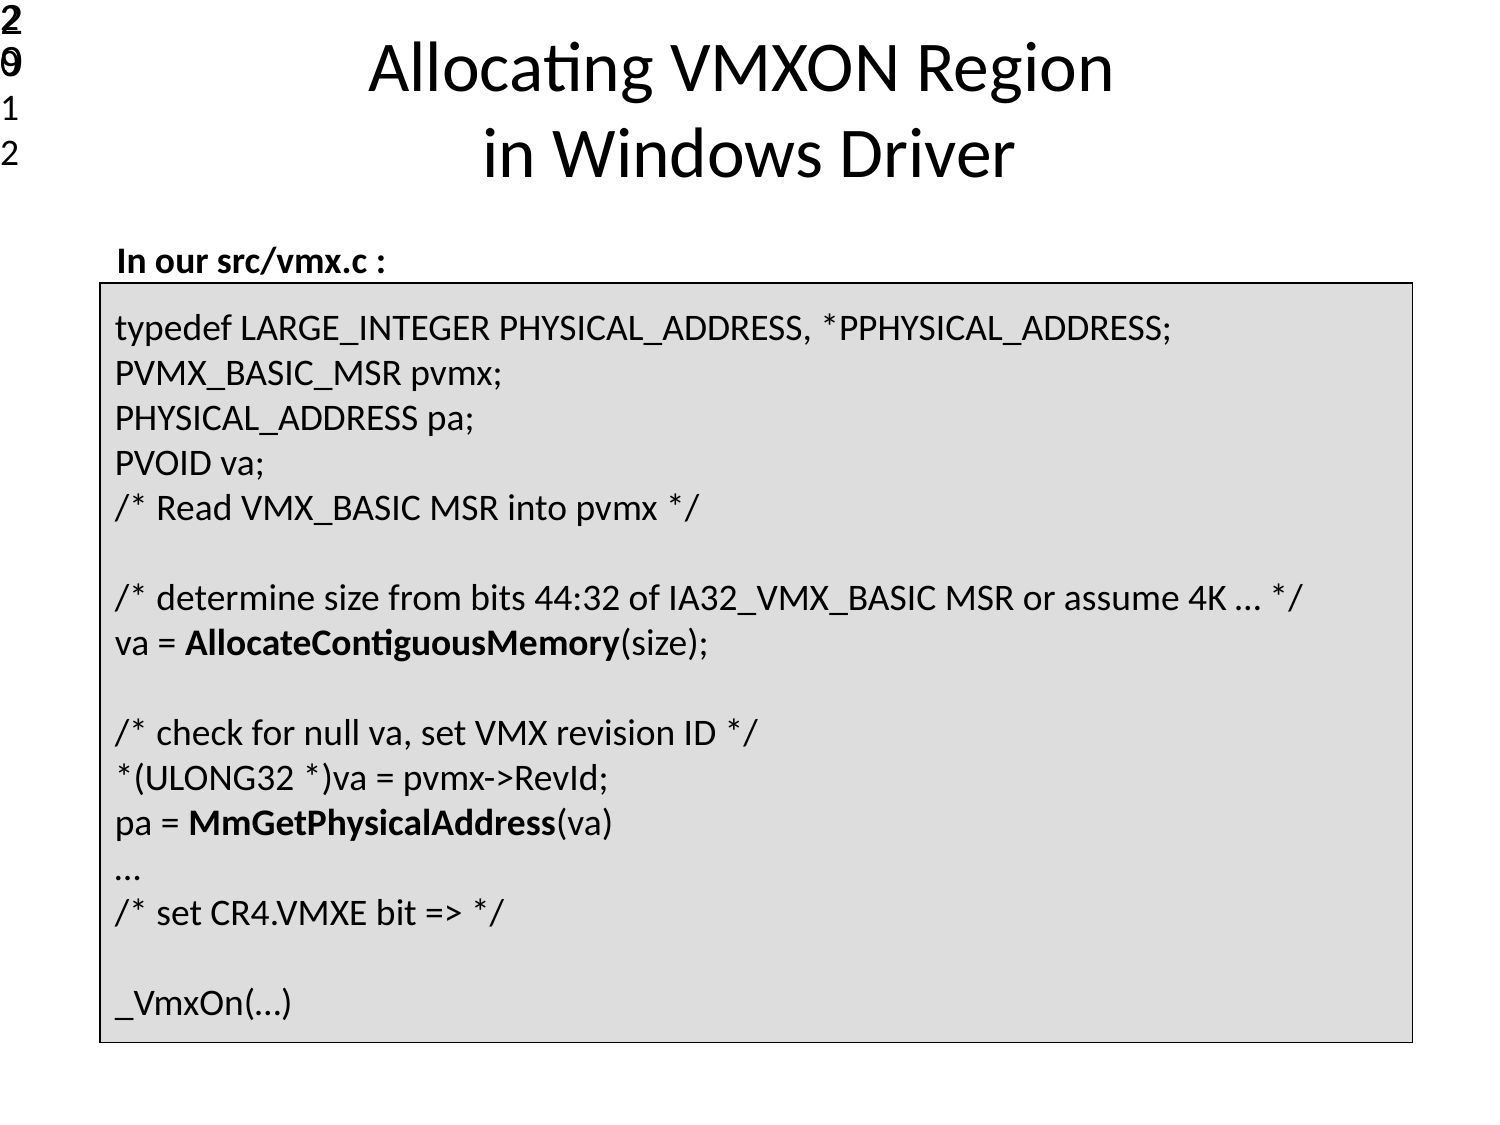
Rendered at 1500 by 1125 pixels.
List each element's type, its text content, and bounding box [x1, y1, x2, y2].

text_box typedef LARGE_INTEGER PHYSICAL_ADDRESS, *PPHYSICAL_ADDRESS; PVMX_BASIC_MSR pvmx; PHYSICAL_ADDRESS pa; PVOID va; /* Read VMX_BASIC MSR into pvmx */ /* determine size from bits 44:32 of IA32_VMX_BASIC MSR or assume 4K … */ va = AllocateContiguousMemory(size); /* check for null va, set VMX revision ID */ *(ULONG32 *)va = pvmx->RevId; pa = MmGetPhysicalAddress(va) … /* set CR4.VMXE bit => */ _VmxOn(…) [99, 283, 1413, 1043]
title Allocating VMXON Region in Windows Driver [75, 11, 1425, 200]
text_box In our src/vmx.c : [101, 228, 402, 289]
